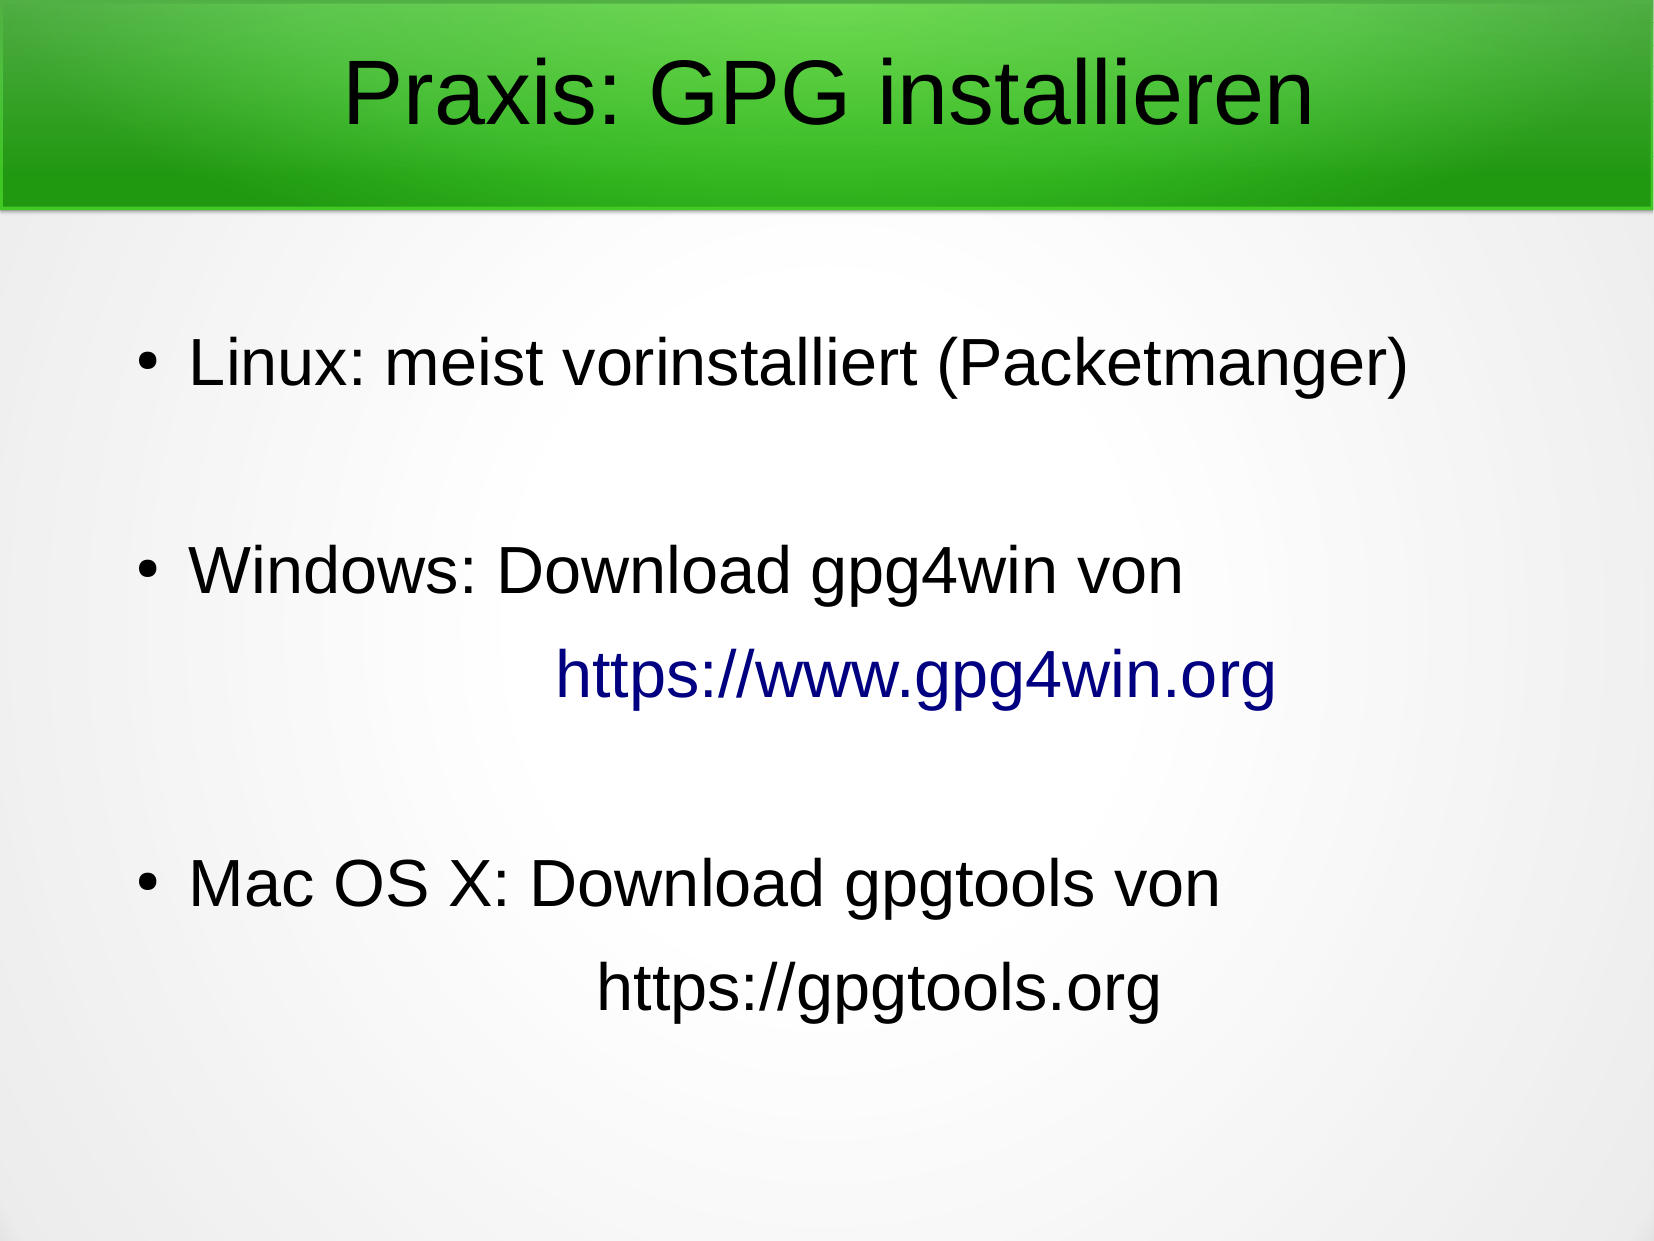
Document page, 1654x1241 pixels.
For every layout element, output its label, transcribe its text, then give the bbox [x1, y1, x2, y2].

list Linux: meist vorinstalliert (Packetmanger) Windows: Download gpg4win von https://www.gpg4win.org Mac OS X: Download gpgtools von https://gpgtools.org [118, 324, 1571, 1130]
title Praxis: GPG installieren [85, 22, 1574, 164]
